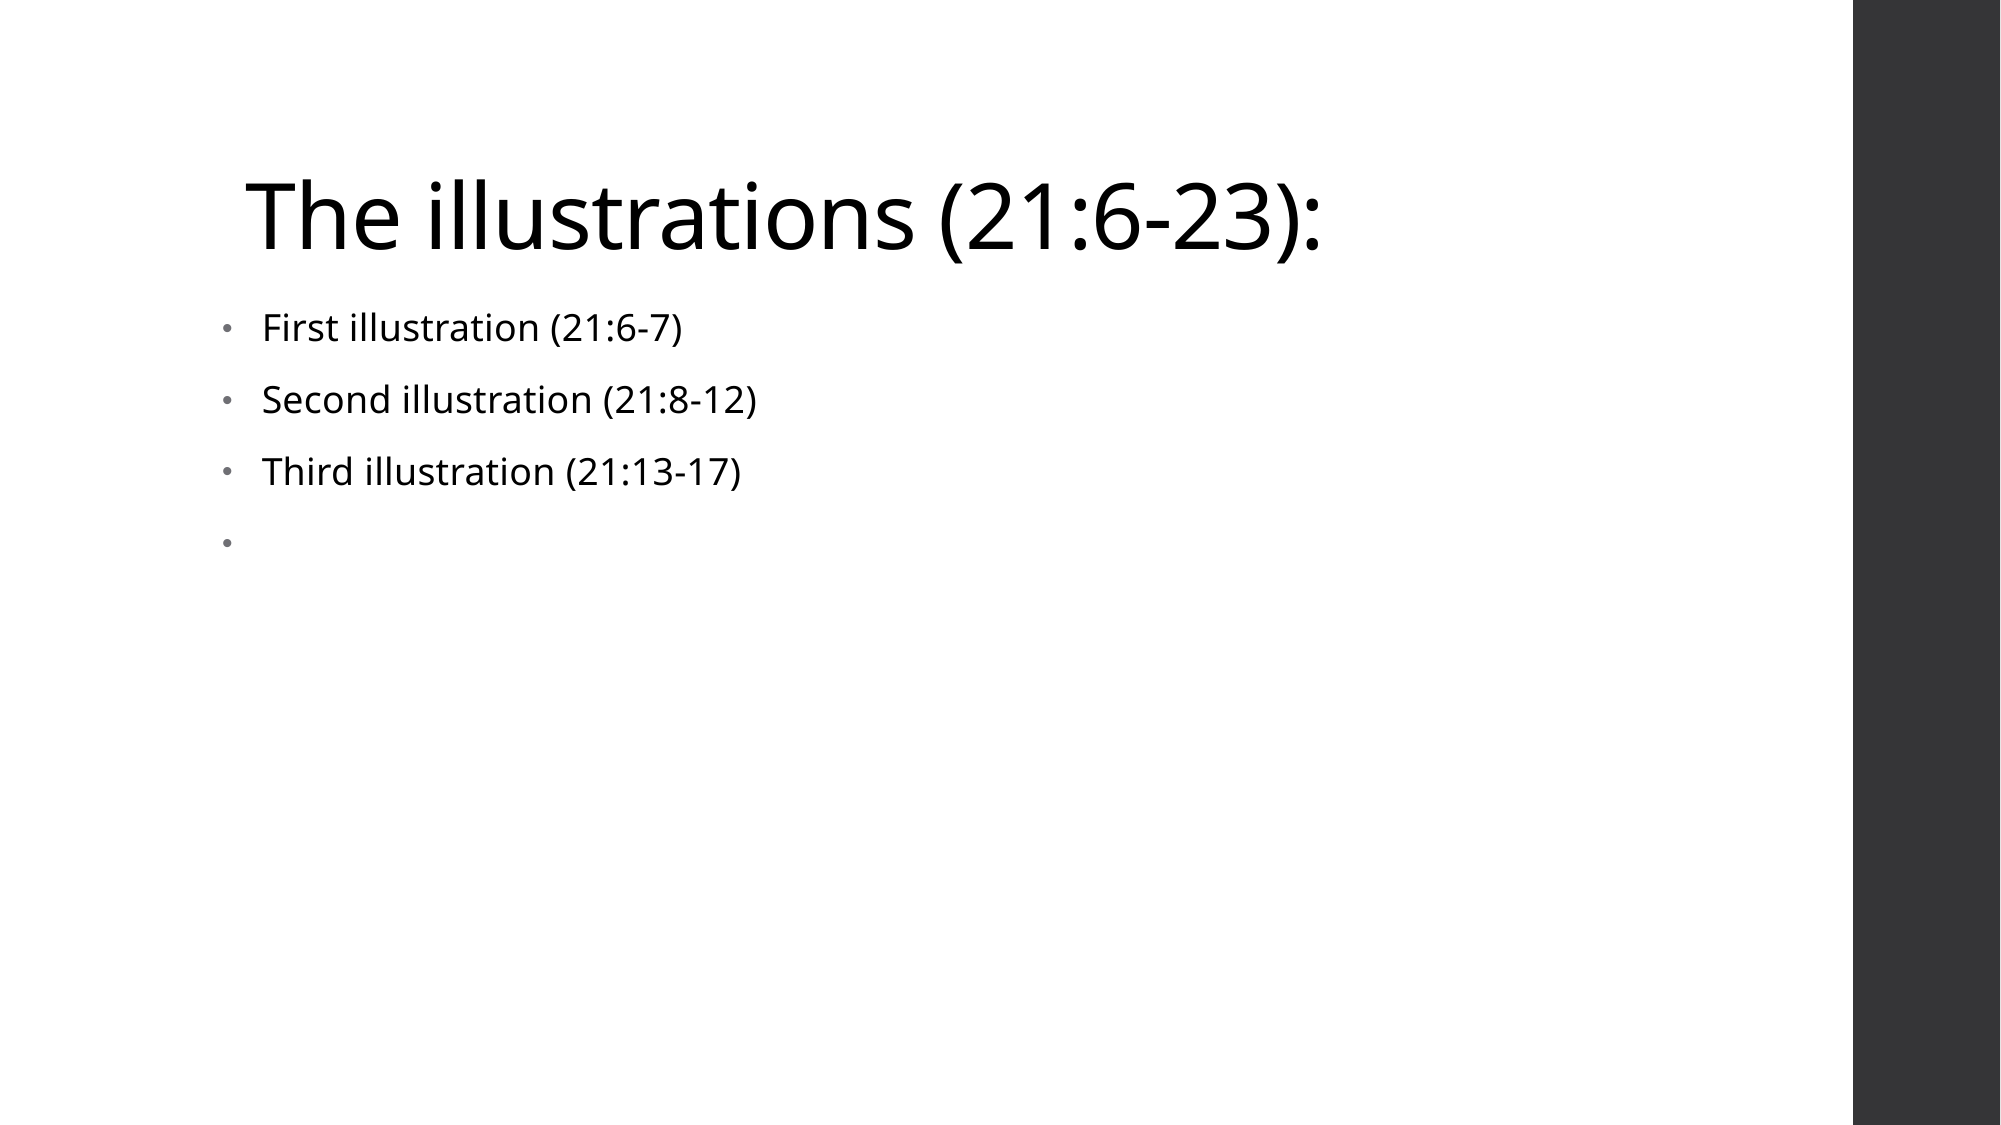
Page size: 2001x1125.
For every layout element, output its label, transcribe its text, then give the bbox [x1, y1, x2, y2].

title The illustrations (21:6-23): [206, 60, 1797, 278]
list First illustration (21:6-7) Second illustration (21:8-12) Third illustration (21:13-17) [206, 299, 1617, 1014]
